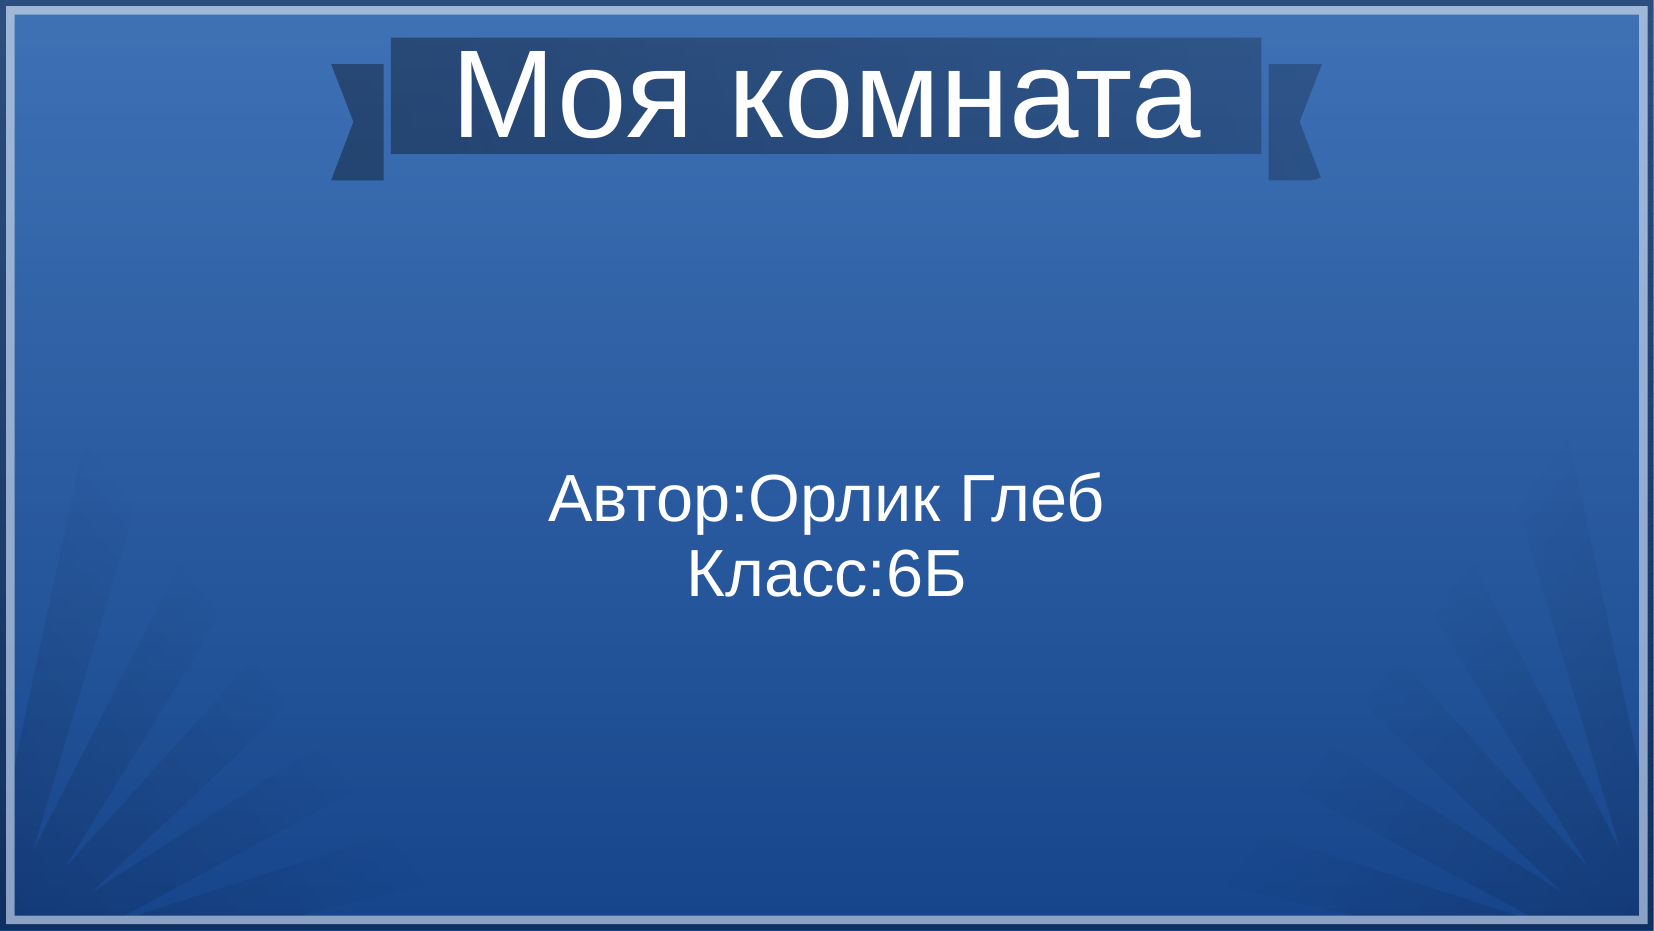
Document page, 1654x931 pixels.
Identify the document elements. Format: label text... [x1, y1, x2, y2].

title Моя комната [389, 24, 1264, 165]
subtitle Автор:Орлик Глеб Класс:6Б [82, 224, 1571, 848]
